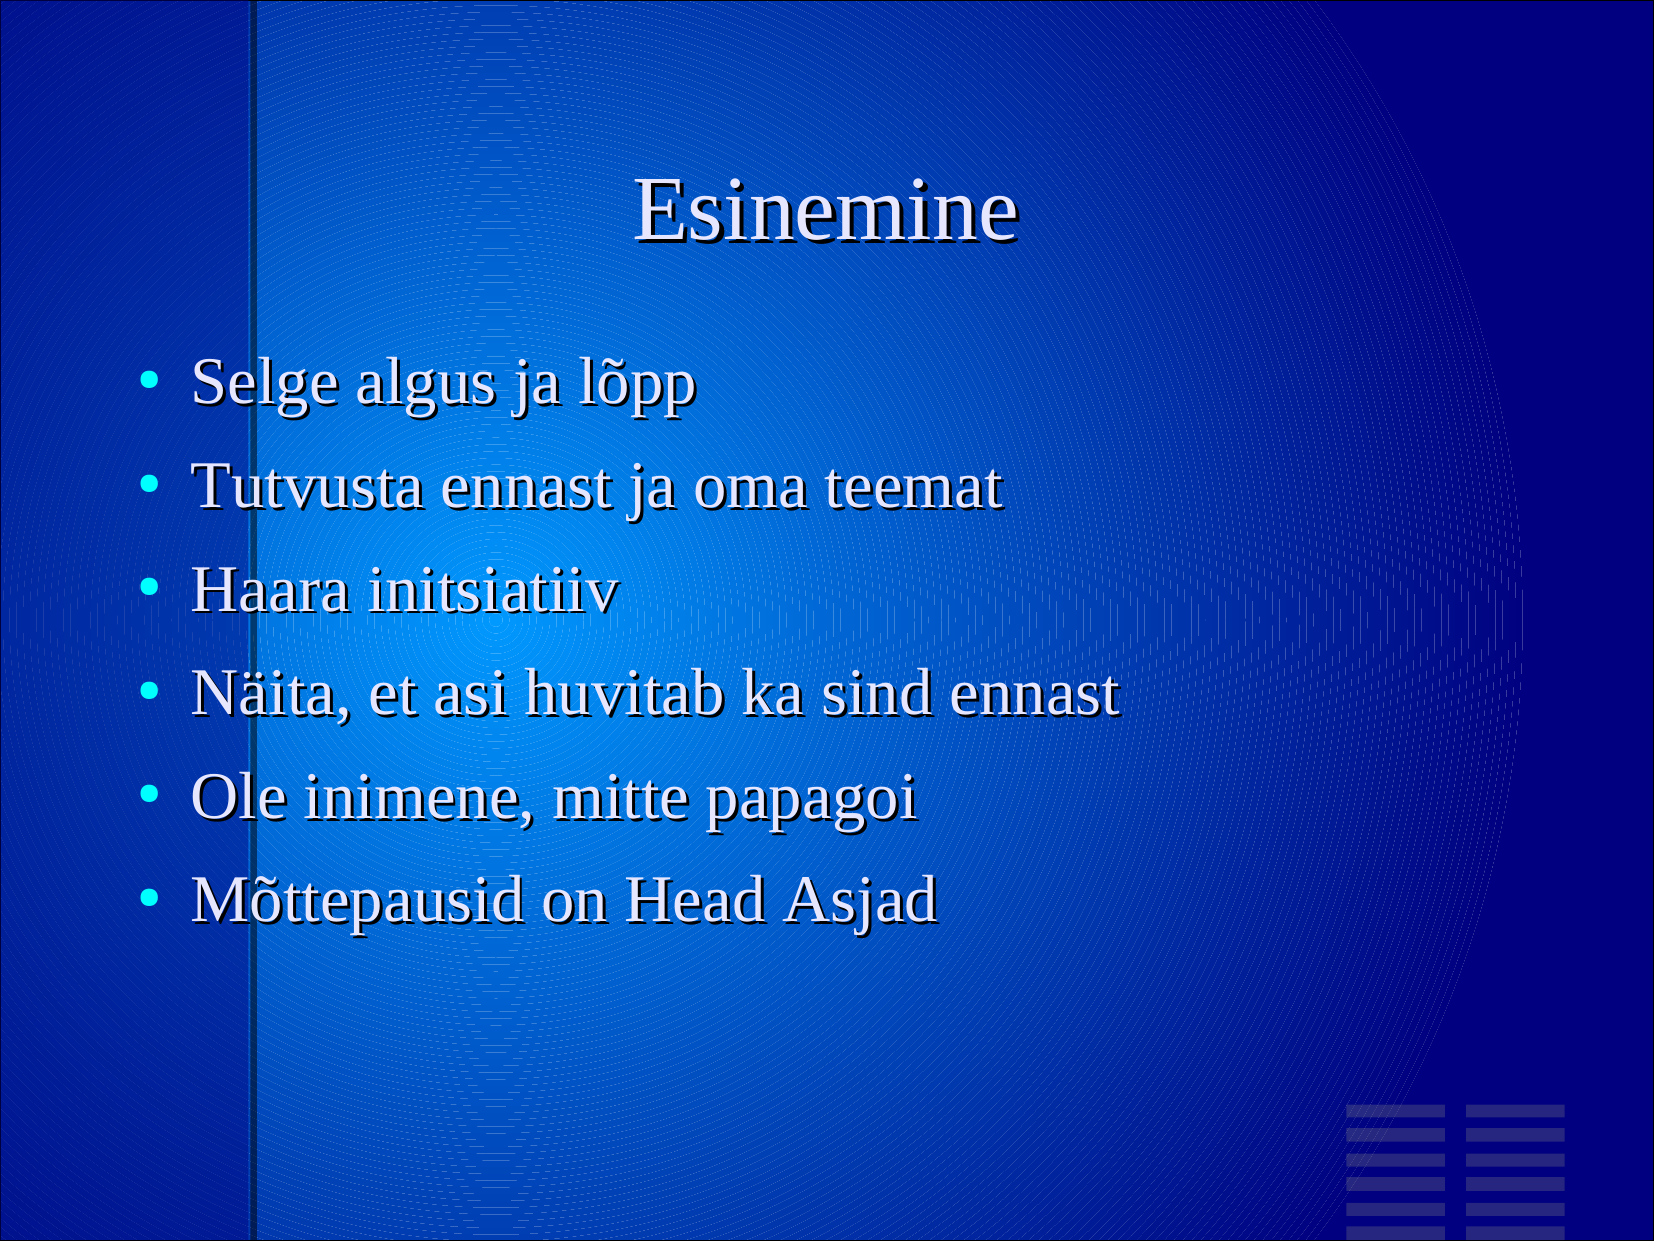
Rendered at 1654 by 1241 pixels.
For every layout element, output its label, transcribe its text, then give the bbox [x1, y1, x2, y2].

list Selge algus ja lõpp Tutvusta ennast ja oma teemat Haara initsiatiiv Näita, et asi huvitab ka sind ennast Ole inimene, mitte papagoi Mõttepausid on Head Asjad [119, 344, 1533, 1164]
title Esinemine [119, 104, 1533, 313]
